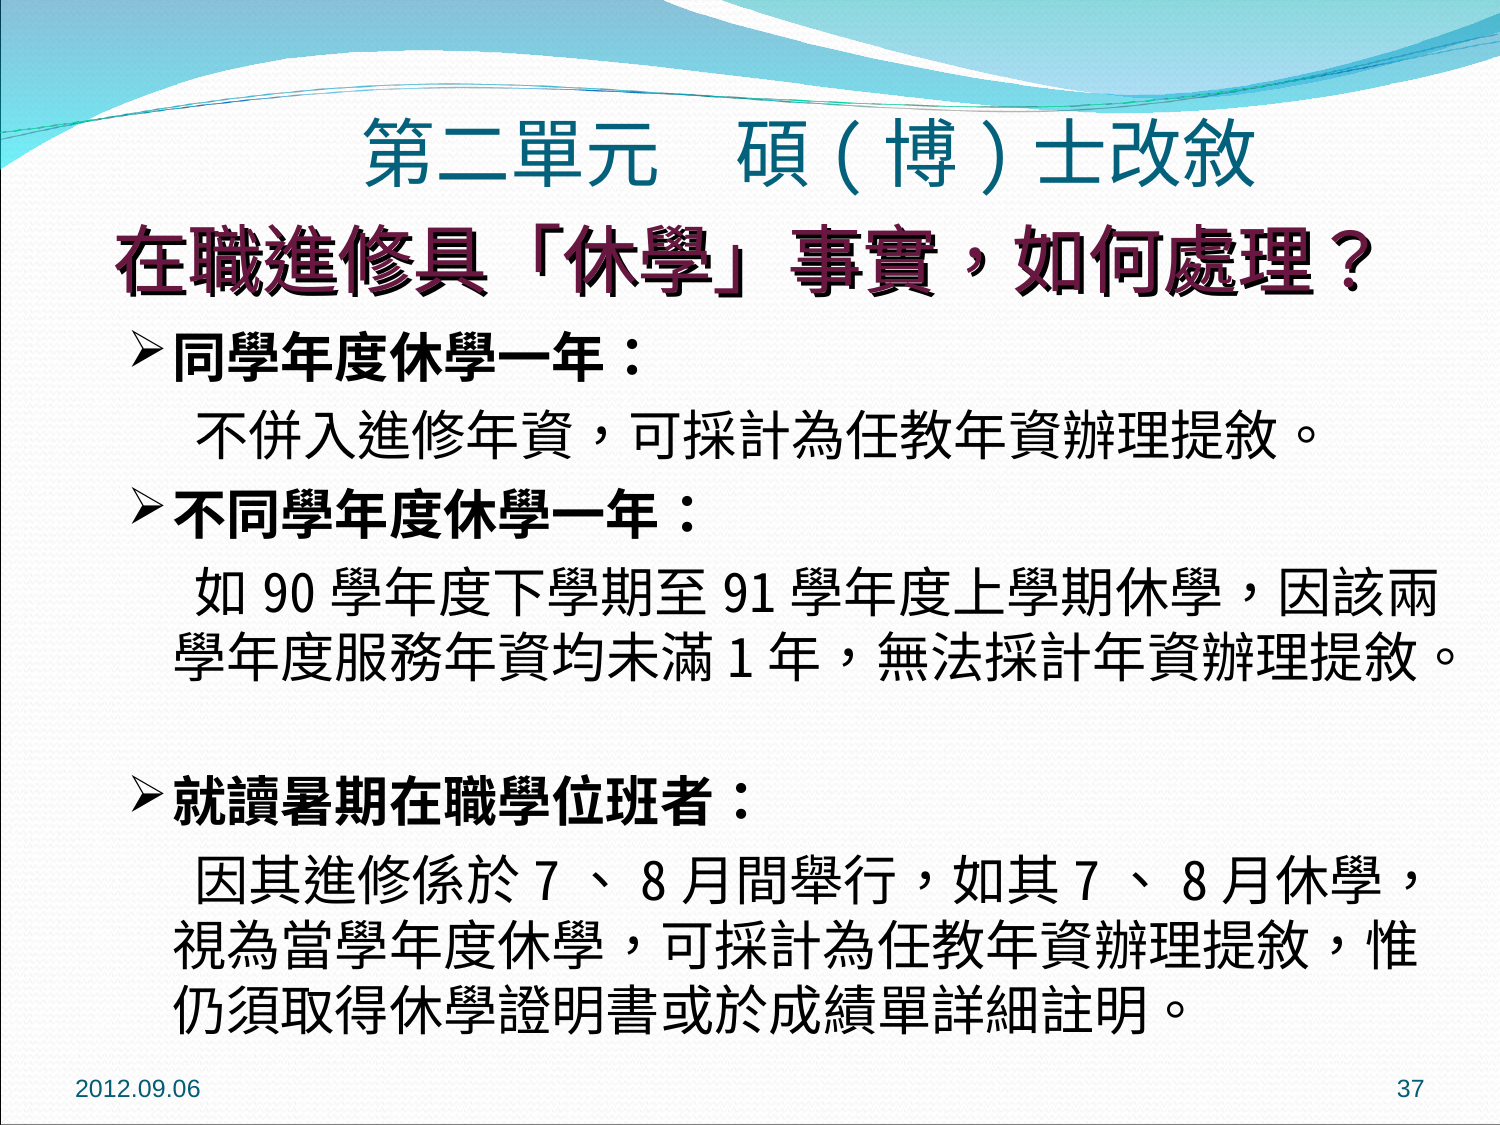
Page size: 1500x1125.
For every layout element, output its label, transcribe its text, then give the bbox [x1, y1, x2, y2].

picture [0, 0, 1500, 1125]
text_box 2012.09.06 [74, 1042, 426, 1103]
text_box 第二單元 碩(博)士改敘 [171, 46, 1447, 197]
title 在職進修具「休學」事實，如何處理？ [112, 115, 1422, 303]
list 同學年度休學一年： 不併入進修年資，可採計為任教年資辦理提敘。 不同學年度休學一年： 如90學年度下學期至91學年度上學期休學，因該兩學年度服務年資均未滿1年，無法採計年資辦理提敘。 就讀暑期在職學位班者： 因其進修係於7、8月間舉行，如其7、8月休學，視為當學年度休學，可採計為任教年資辦理提敘，惟仍須取得休學證明書或於成績單詳細註明。 [112, 315, 1463, 1059]
text_box <number> [1299, 1042, 1426, 1103]
